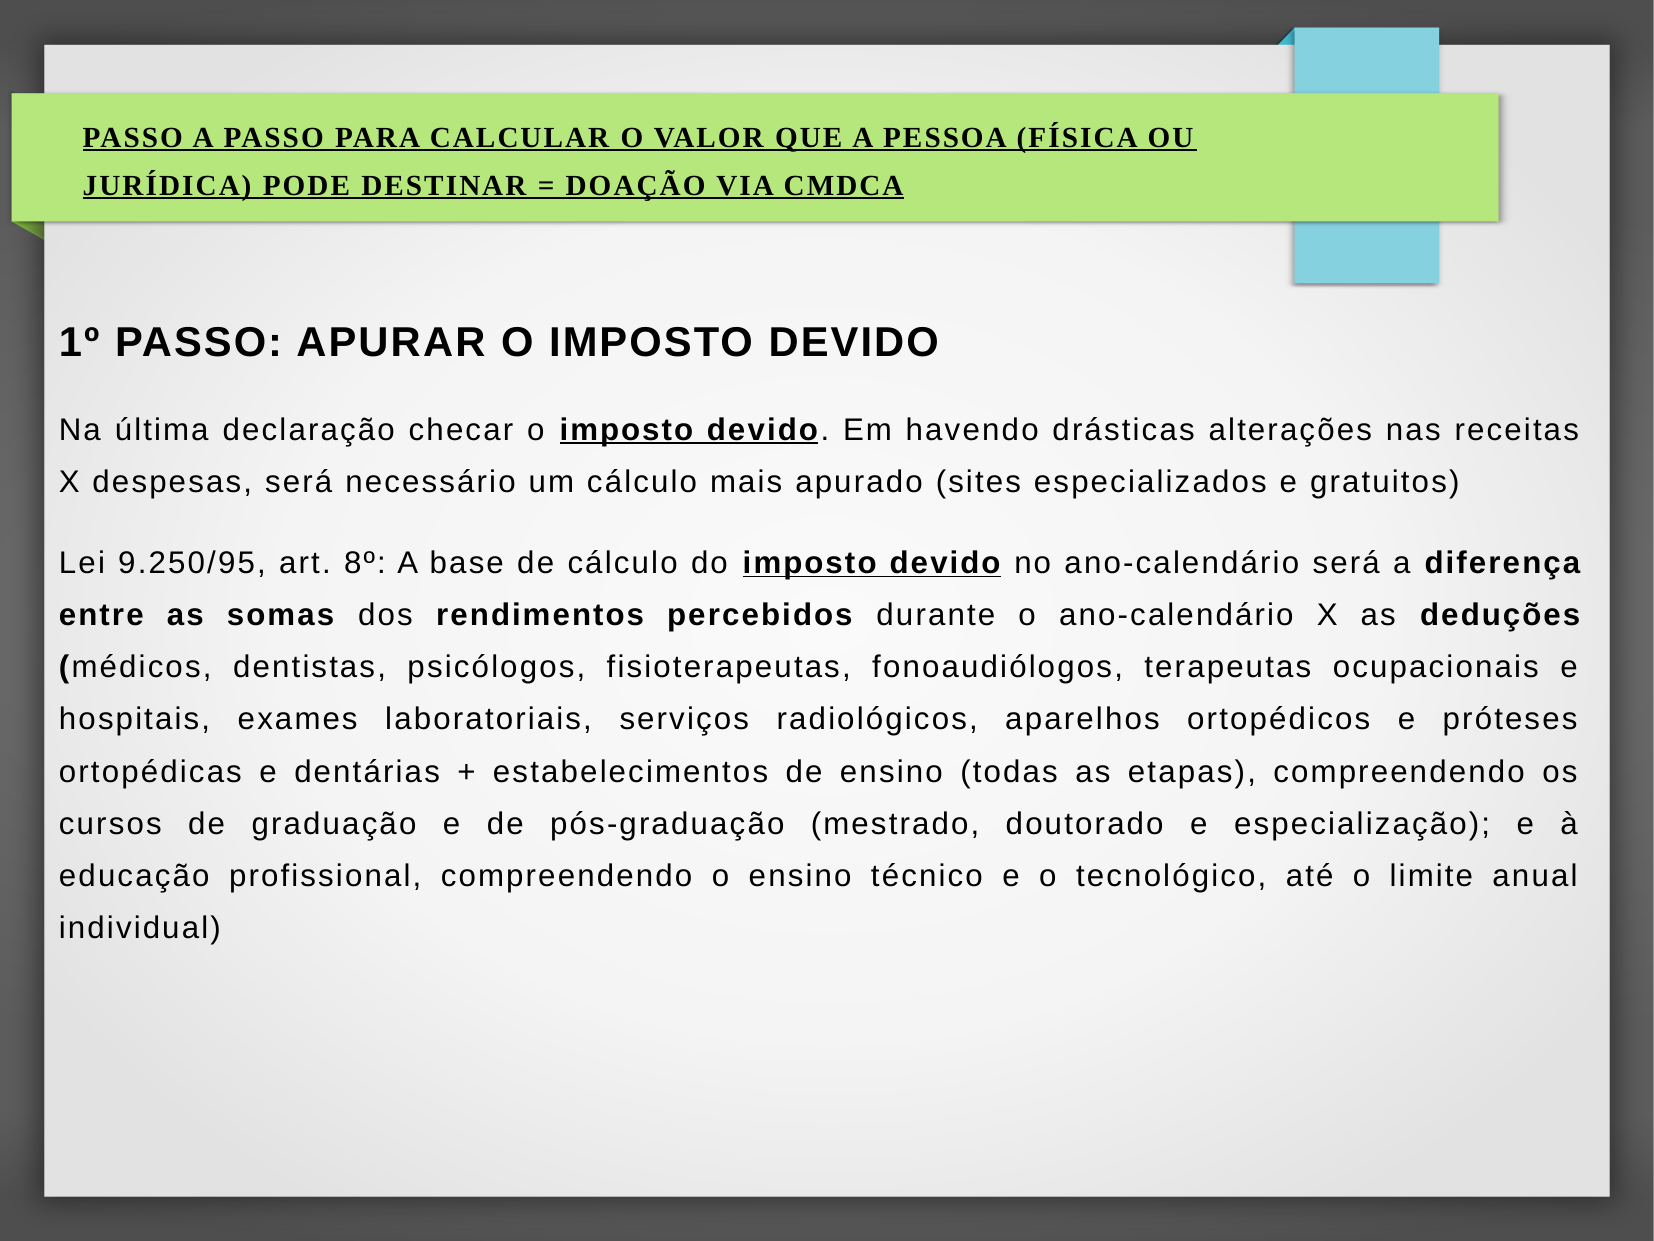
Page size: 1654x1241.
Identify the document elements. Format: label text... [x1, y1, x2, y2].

picture [0, 0, 1654, 1241]
list 1º PASSO: APURAR O IMPOSTO DEVIDO Na última declaração checar o imposto devido. Em havendo drásticas alterações nas receitas X despesas, será necessário um cálculo mais apurado (sites especializados e gratuitos) Lei 9.250/95, art. 8º: A base de cálculo do imposto devido no ano-calendário será a diferença entre as somas dos rendimentos percebidos durante o ano-calendário X as deduções (médicos, dentistas, psicólogos, fisioterapeutas, fonoaudiólogos, terapeutas ocupacionais e hospitais, exames laboratoriais, serviços radiológicos, aparelhos ortopédicos e próteses ortopédicas e dentárias + estabelecimentos de ensino (todas as etapas), compreendendo os cursos de graduação e de pós-graduação (mestrado, doutorado e especialização); e à educação profissional, compreendendo o ensino técnico e o tecnológico, até o limite anual individual) [59, 295, 1583, 1158]
title PASSO A PASSO PARA CALCULAR O VALOR QUE A PESSOA (FÍSICA OU JURÍDICA) PODE DESTINAR = DOAÇÃO VIA CMDCA [82, 94, 1264, 213]
